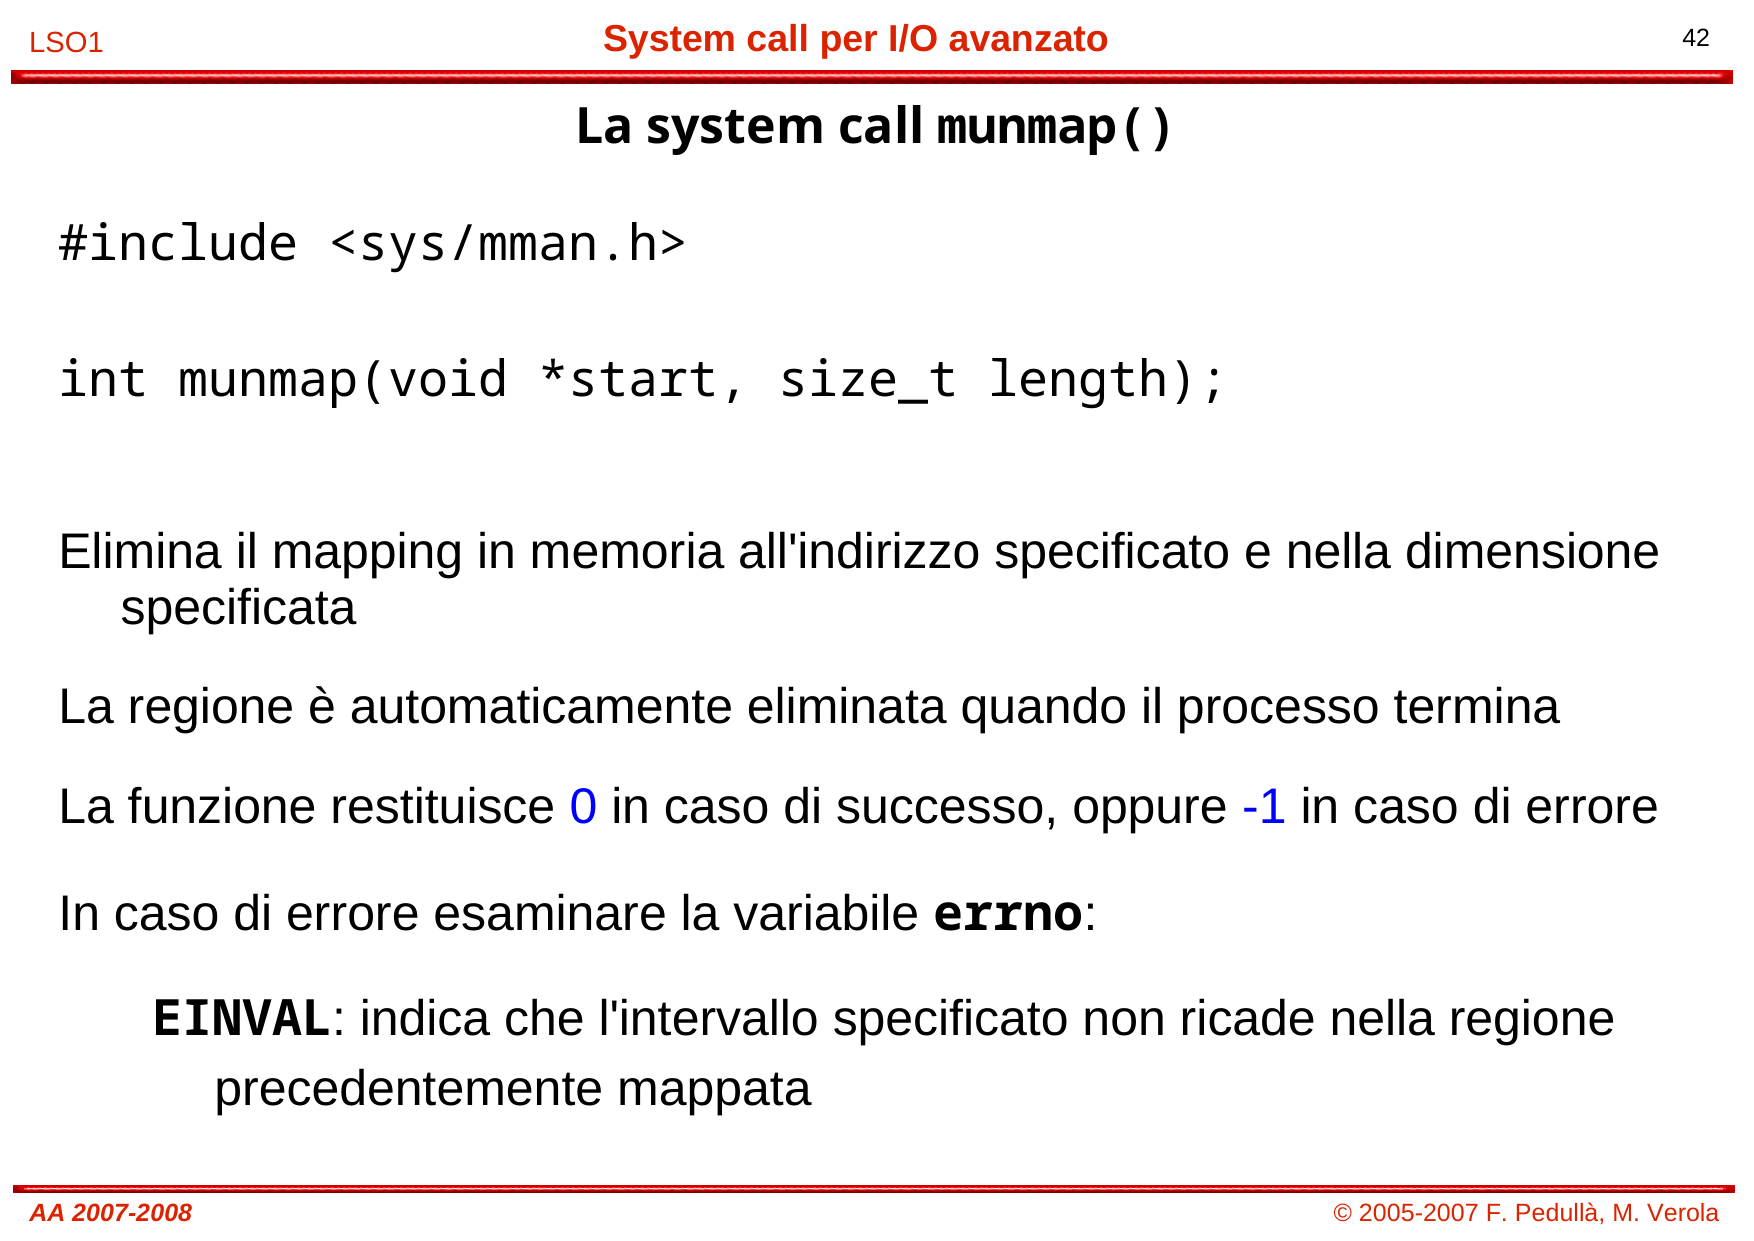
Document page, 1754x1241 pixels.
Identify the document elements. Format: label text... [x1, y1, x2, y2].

list #include <sys/mman.h> int munmap(void *start, size_t length); Elimina il mapping in memoria all'indirizzo specificato e nella dimensione specificata La regione è automaticamente eliminata quando il processo termina La funzione restituisce 0 in caso di successo, oppure -1 in caso di errore In caso di errore esaminare la variabile errno: EINVAL: indica che l'intervallo specificato non ricade nella regione precedentemente mappata [58, 206, 1696, 1191]
picture [11, 70, 1733, 84]
picture [13, 1185, 1735, 1193]
title La system call munmap() [40, 78, 1713, 174]
